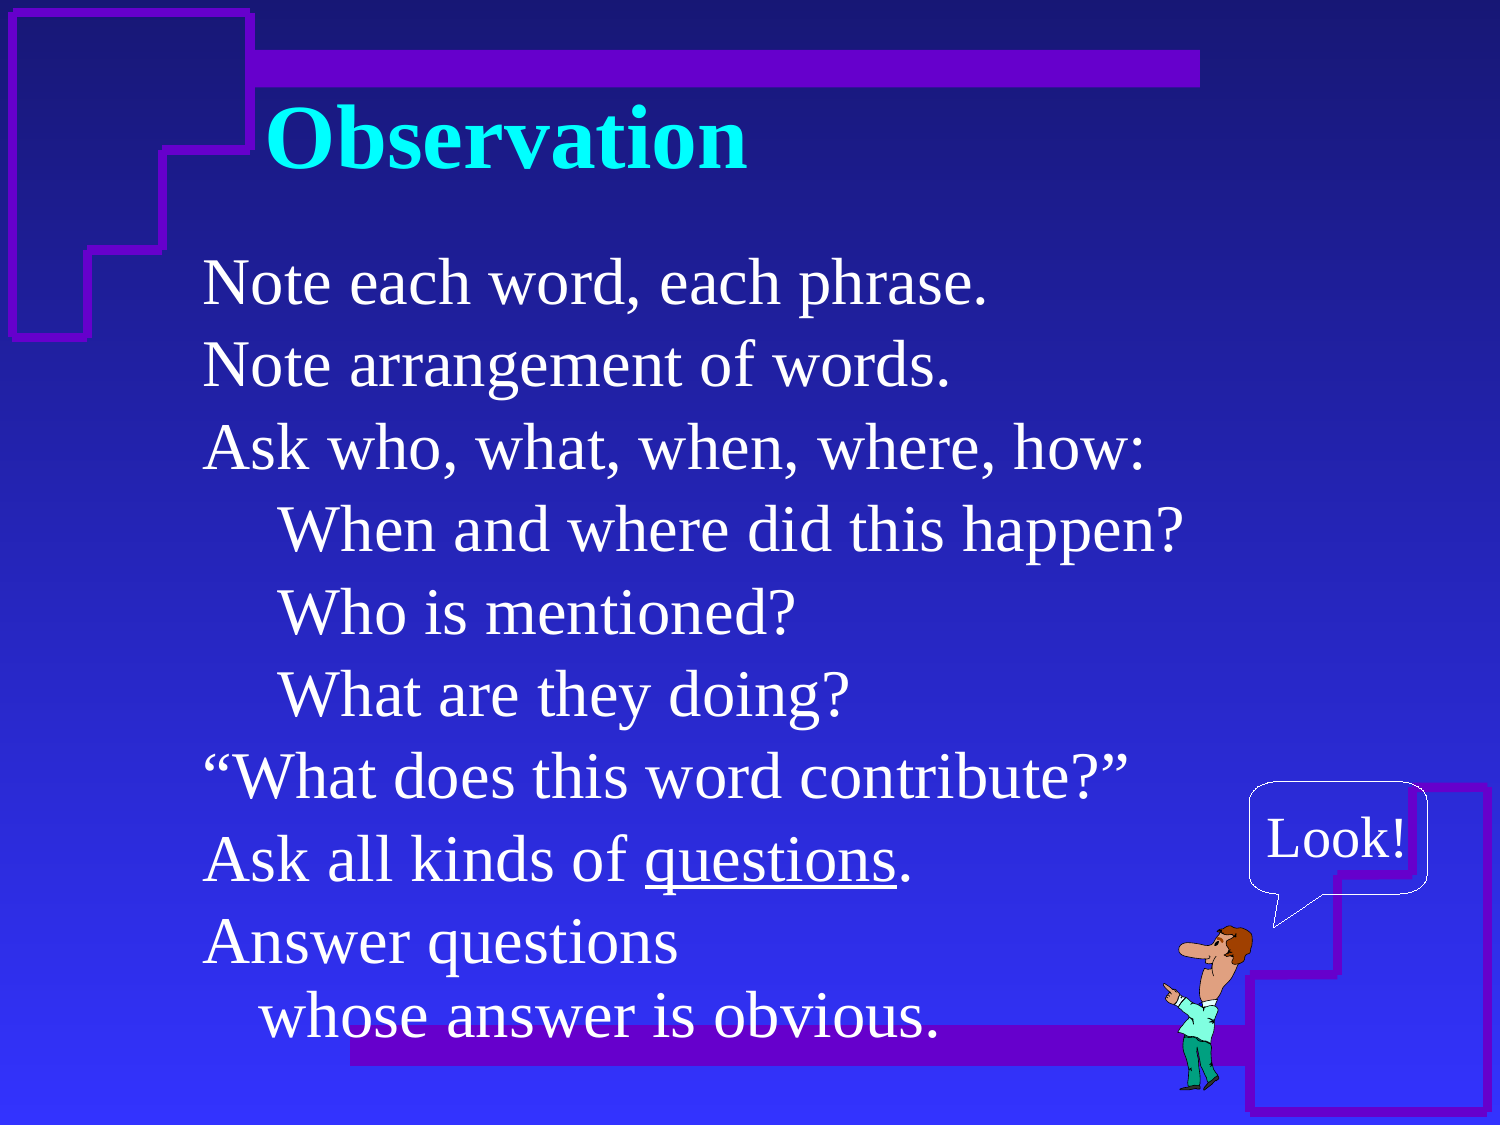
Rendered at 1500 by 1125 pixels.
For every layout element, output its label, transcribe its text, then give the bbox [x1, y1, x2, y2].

chart [1162, 925, 1254, 1091]
list Note each word, each phrase. Note arrangement of words. Ask who, what, when, where, how: When and where did this happen? Who is mentioned? What are they doing? “What does this word contribute?” Ask all kinds of questions. Answer questions whose answer is obvious. [187, 237, 1463, 1060]
title Observation [249, 74, 1450, 201]
text_box Look! [1249, 781, 1428, 928]
